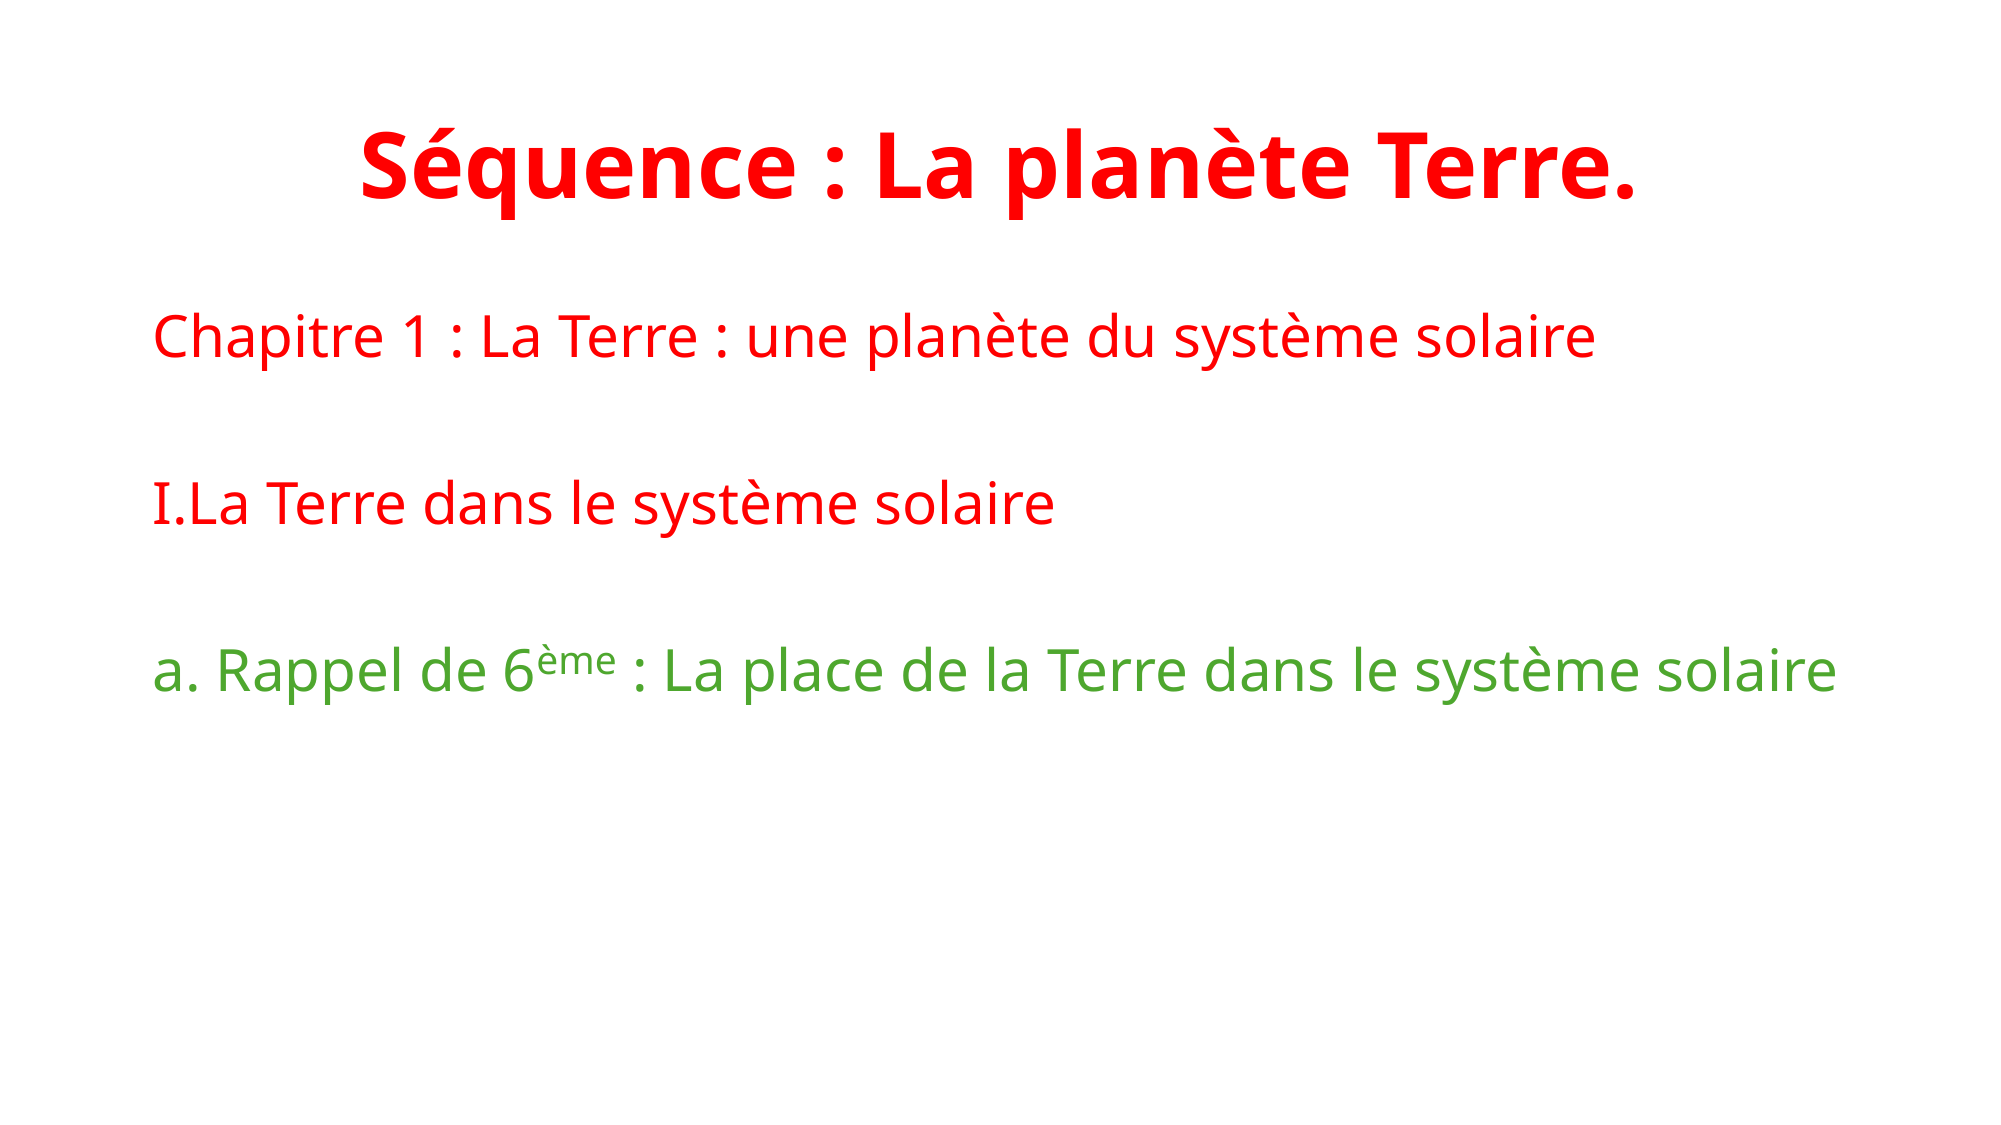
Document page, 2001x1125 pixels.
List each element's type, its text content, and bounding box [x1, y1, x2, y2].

title Séquence : La planète Terre. [137, 59, 1863, 278]
list Chapitre 1 : La Terre : une planète du système solaire La Terre dans le système solaire a. Rappel de 6ème : La place de la Terre dans le système solaire [137, 299, 1863, 1014]
